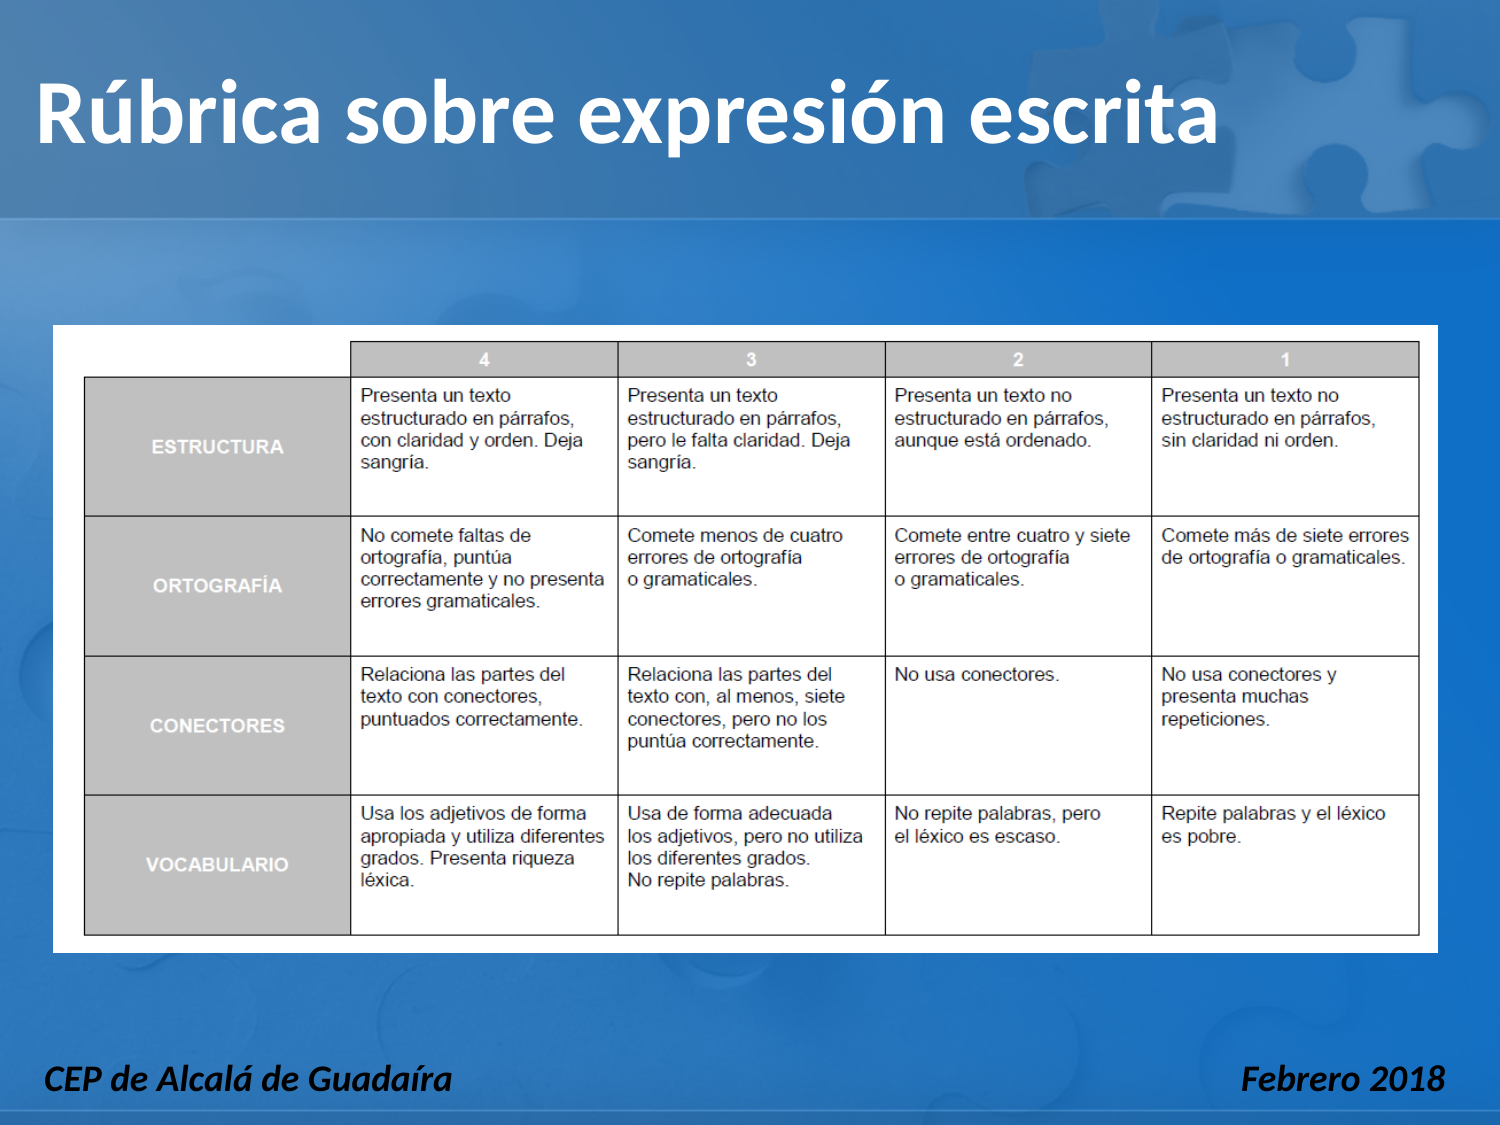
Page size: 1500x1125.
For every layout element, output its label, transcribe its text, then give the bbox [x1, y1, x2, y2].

text_box CEP de Alcalá de Guadaíra Febrero 2018 [29, 1046, 1489, 1107]
picture [0, 232, 1500, 1125]
title Rúbrica sobre expresión escrita [0, 44, 1500, 232]
